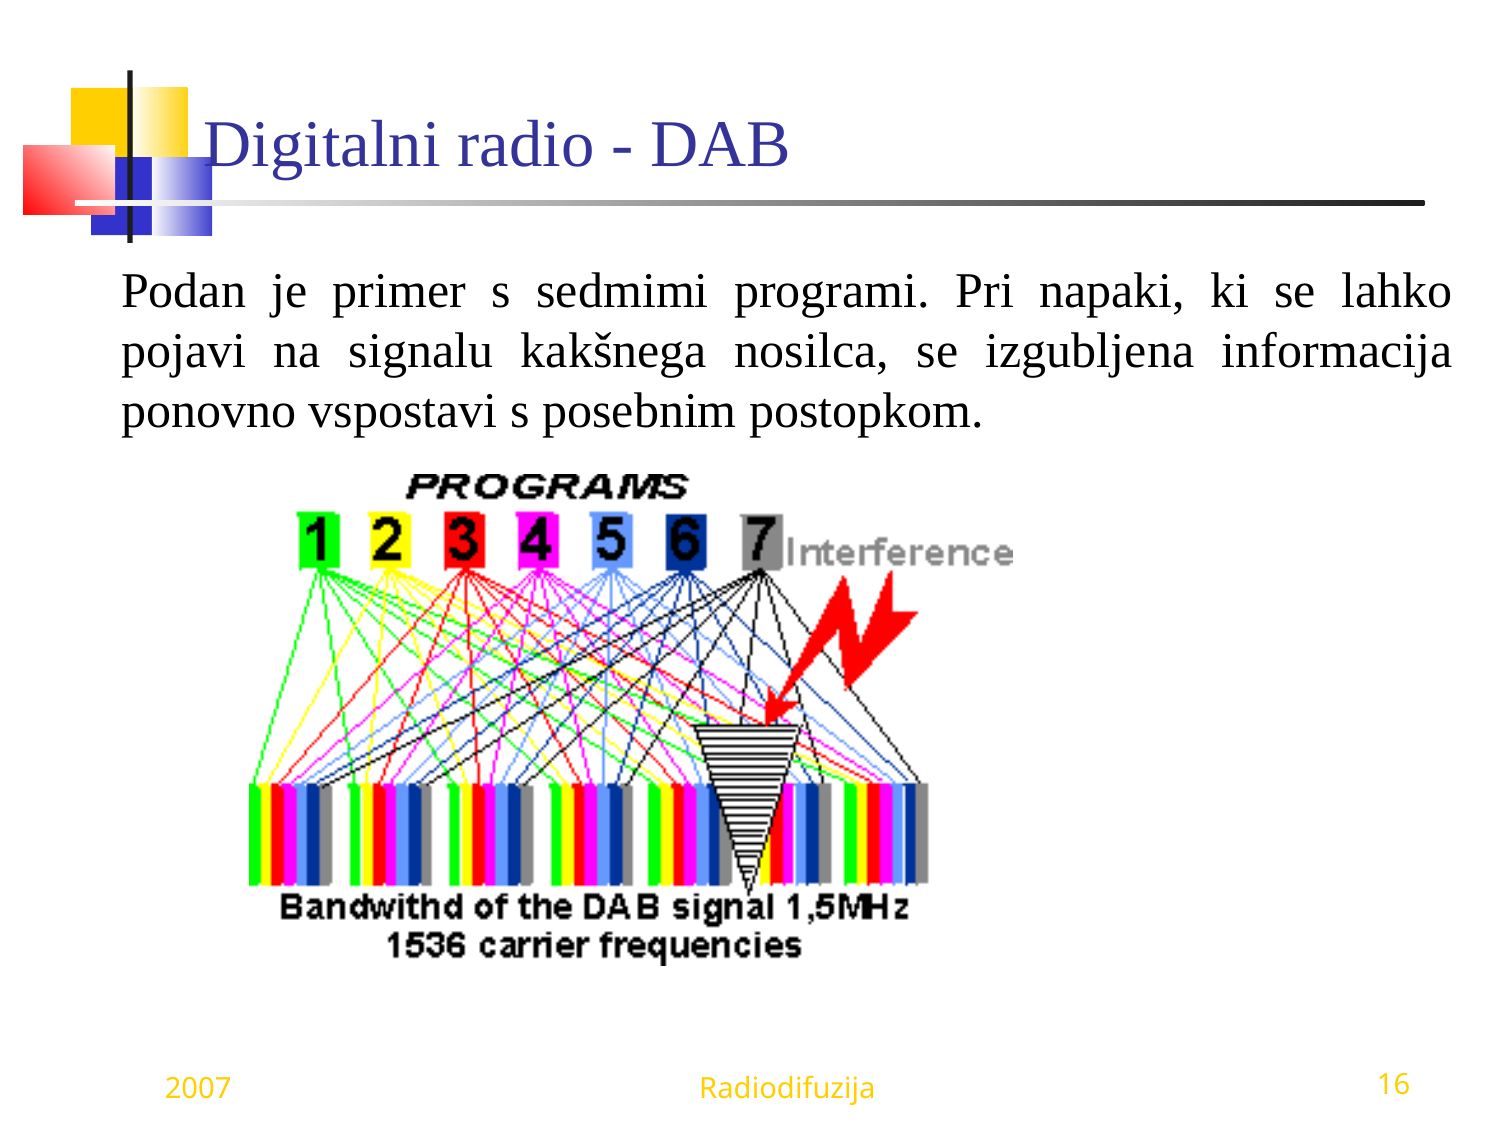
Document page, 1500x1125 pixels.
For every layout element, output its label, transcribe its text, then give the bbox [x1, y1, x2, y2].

text_box Radiodifuzija [549, 1037, 1026, 1113]
title Digitalni radio - DAB [188, 92, 1468, 188]
text_box <number> [1112, 1037, 1426, 1113]
picture [249, 474, 1013, 966]
text_box 2007 [150, 1037, 463, 1113]
list Podan je primer s sedmimi programi. Pri napaki, ki se lahko pojavi na signalu kakšnega nosilca, se izgubljena informacija ponovno vspostavi s posebnim postopkom. [50, 249, 1469, 552]
